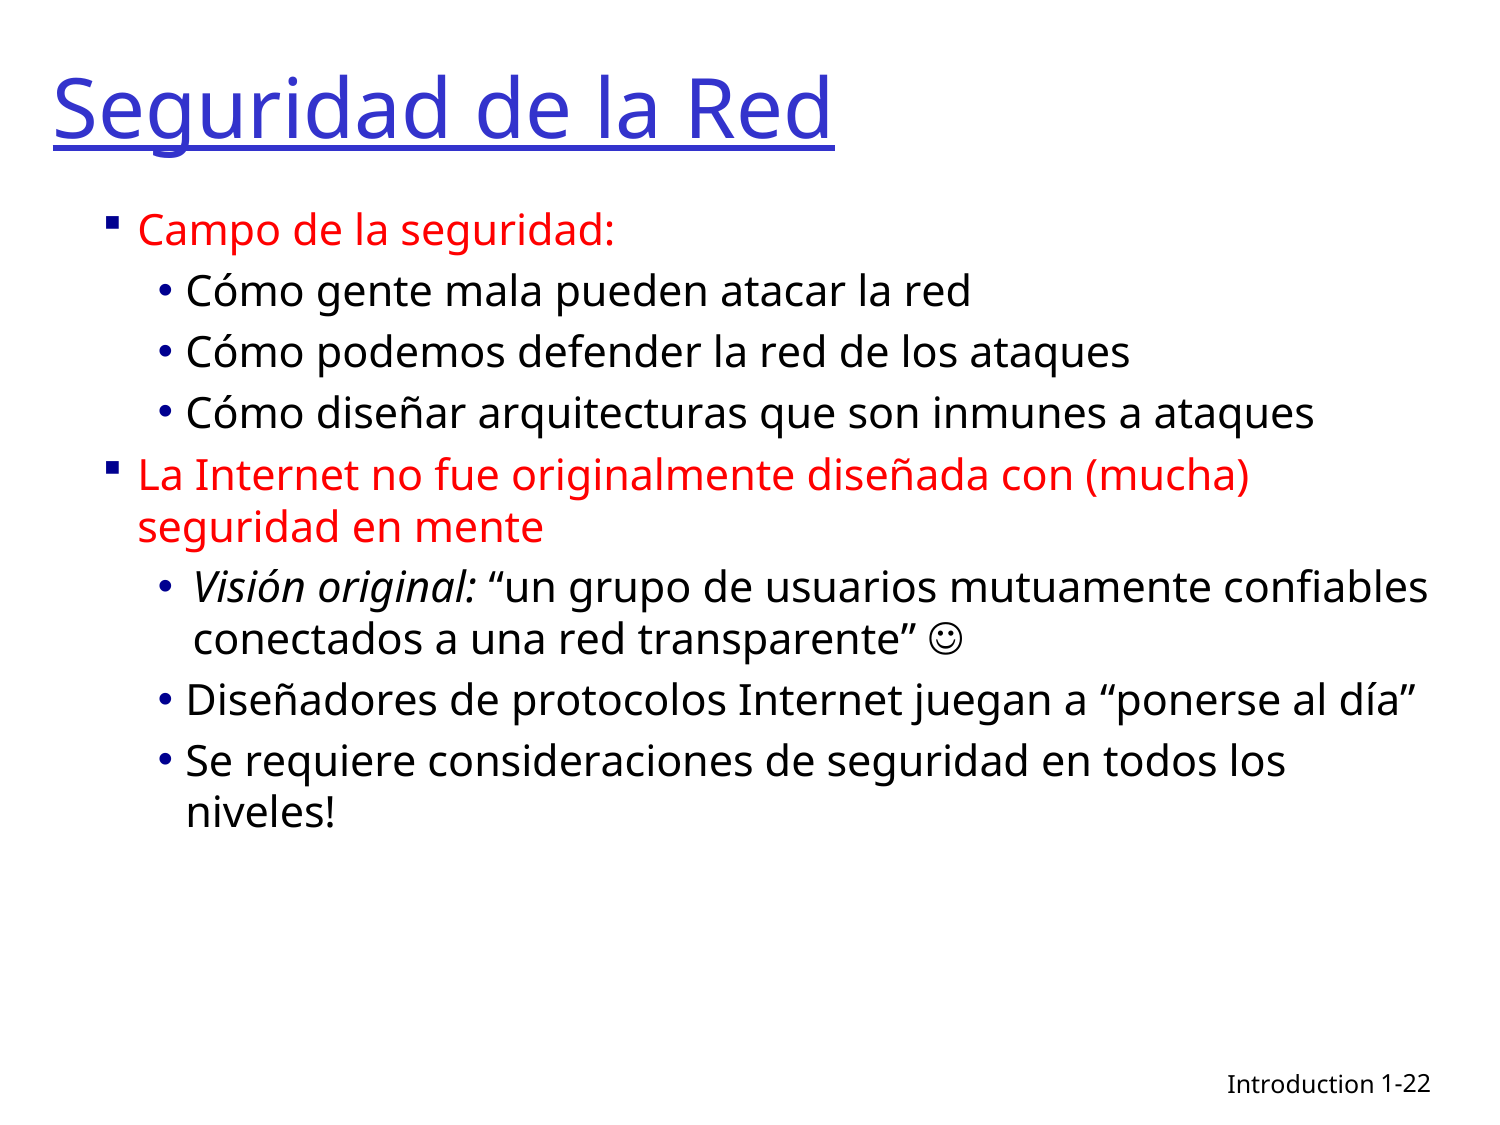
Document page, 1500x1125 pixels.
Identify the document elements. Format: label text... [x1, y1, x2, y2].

title Seguridad de la Red [37, 23, 1463, 188]
text_box 1-<number> [1365, 1060, 1477, 1106]
text_box Introduction [914, 1060, 1390, 1109]
list Campo de la seguridad: Cómo gente mala pueden atacar la red Cómo podemos defender la red de los ataques Cómo diseñar arquitecturas que son inmunes a ataques La Internet no fue originalmente diseñada con (mucha) seguridad en mente Visión original: “un grupo de usuarios mutuamente confiables conectados a una red transparente”  Diseñadores de protocolos Internet juegan a “ponerse al día” Se requiere consideraciones de seguridad en todos los niveles! [87, 195, 1463, 848]
